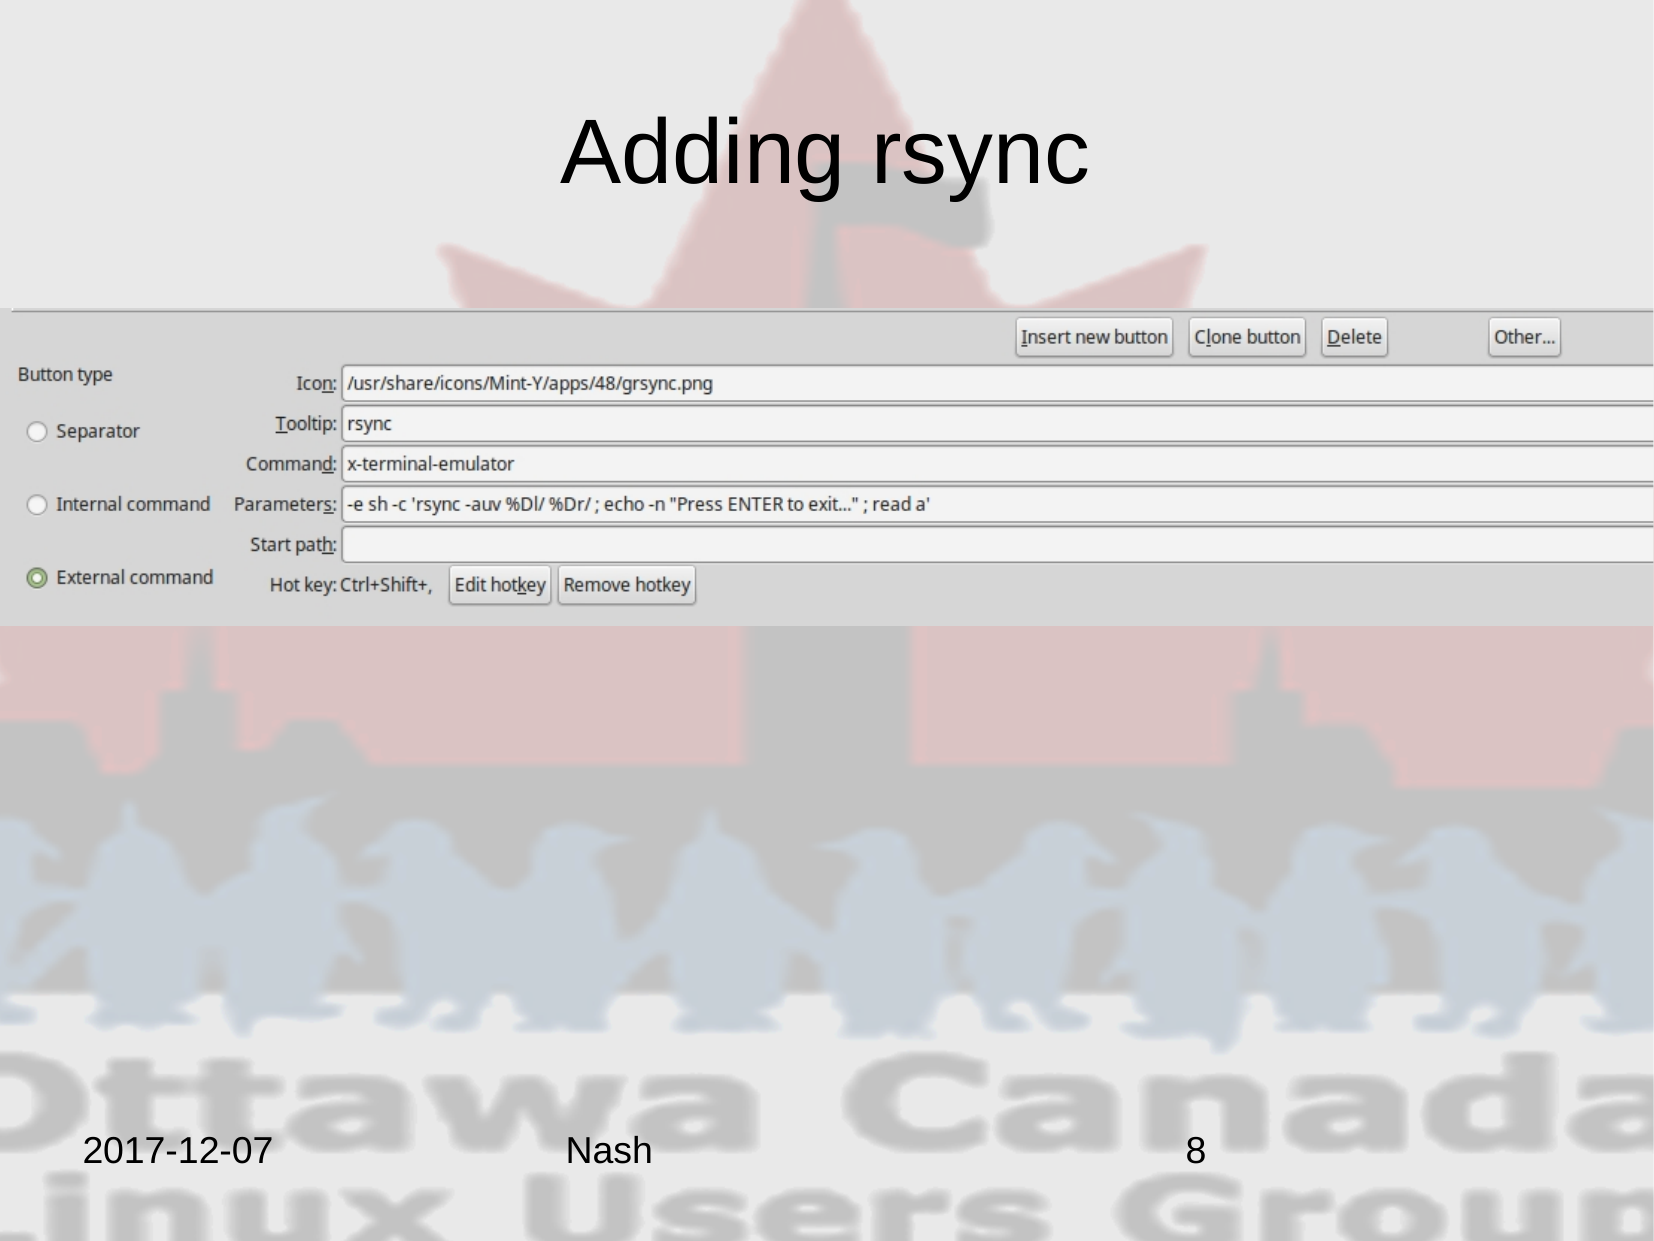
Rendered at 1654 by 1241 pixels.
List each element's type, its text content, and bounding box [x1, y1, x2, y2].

picture [0, 0, 1654, 1241]
title Adding rsync [82, 49, 1570, 256]
